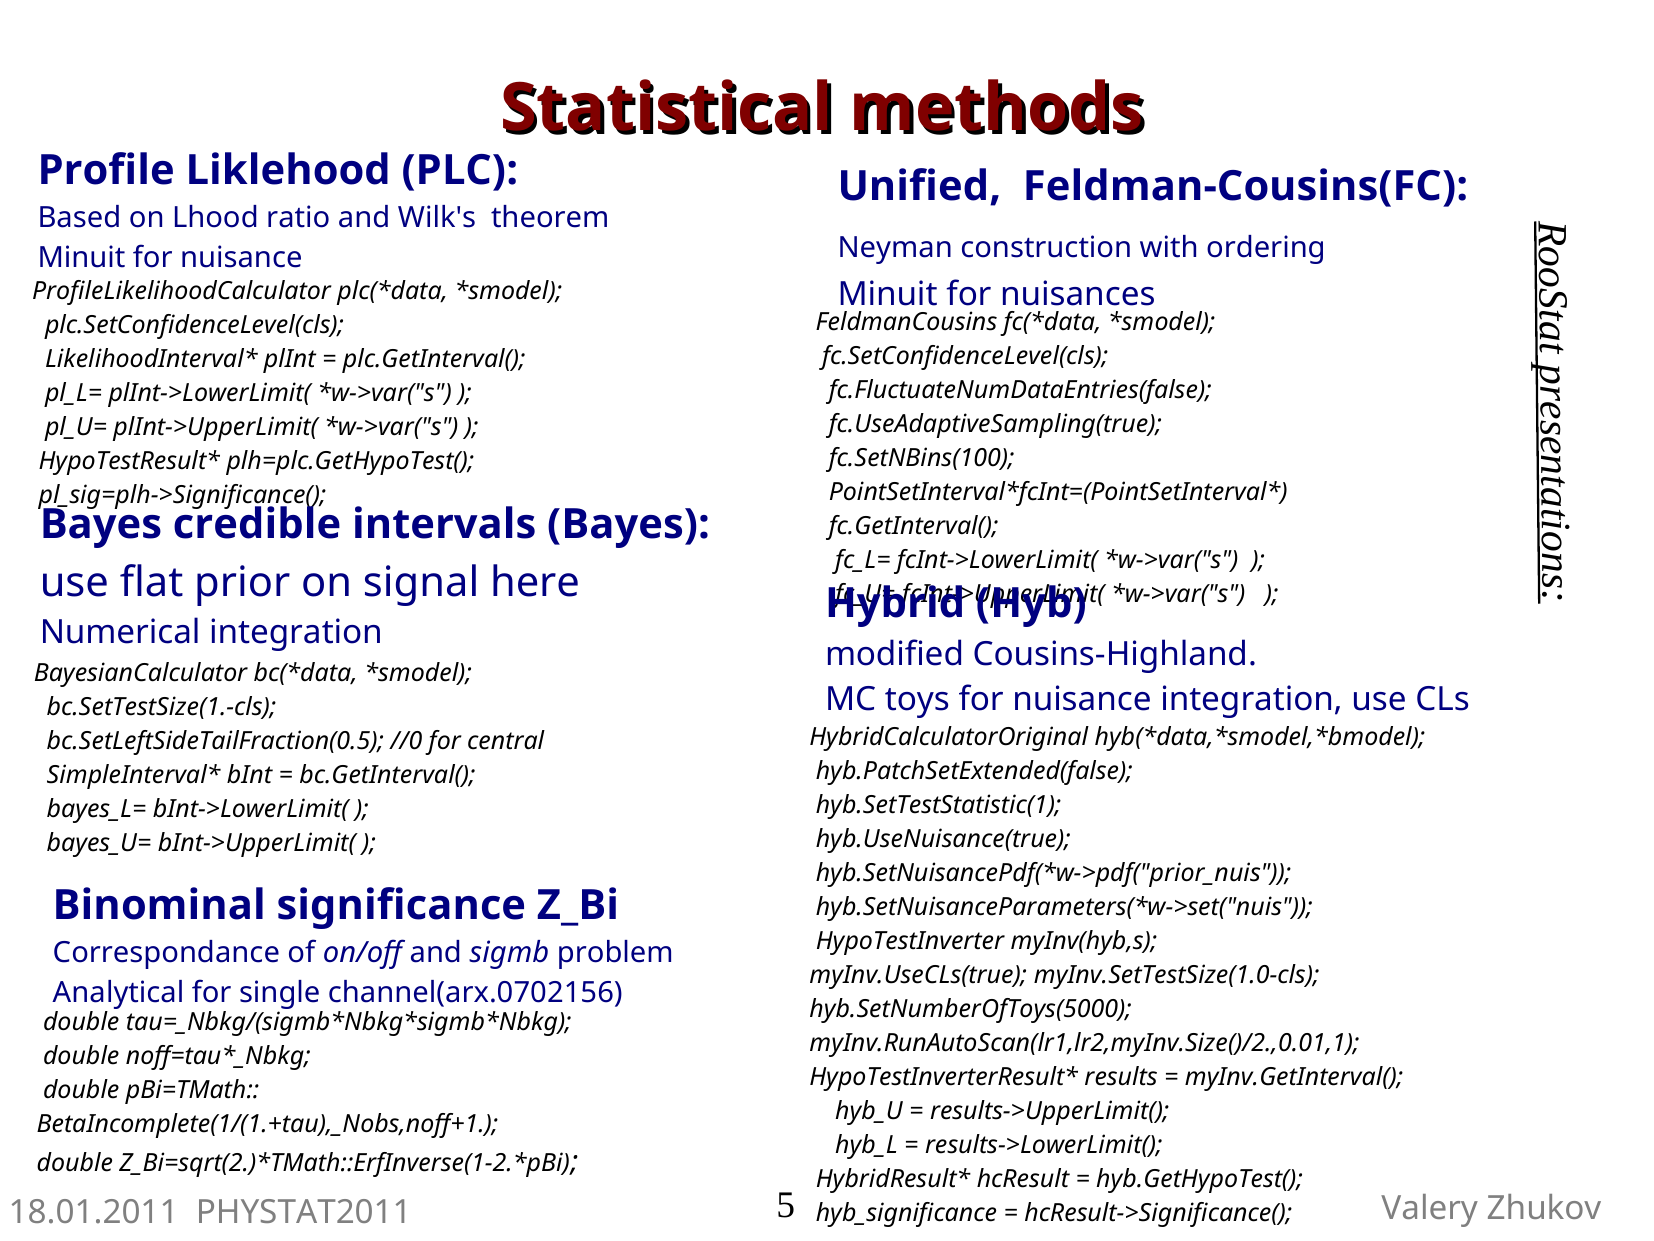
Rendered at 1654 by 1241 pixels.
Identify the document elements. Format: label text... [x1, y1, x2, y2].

text_box ProfileLikelihoodCalculator plc(*data, *smodel); plc.SetConfidenceLevel(cls); LikelihoodInterval* plInt = plc.GetInterval(); pl_L= plInt->LowerLimit( *w->var("s") ); pl_U= plInt->UpperLimit( *w->var("s") ); HypoTestResult* plh=plc.GetHypoTest(); pl_sig=plh->Significance(); [32, 272, 781, 507]
text_box HybridCalculatorOriginal hyb(*data,*smodel,*bmodel); hyb.PatchSetExtended(false); hyb.SetTestStatistic(1); hyb.UseNuisance(true); hyb.SetNuisancePdf(*w->pdf("prior_nuis")); hyb.SetNuisanceParameters(*w->set("nuis")); HypoTestInverter myInv(hyb,s); myInv.UseCLs(true); myInv.SetTestSize(1.0-cls); hyb.SetNumberOfToys(5000); myInv.RunAutoScan(lr1,lr2,myInv.Size()/2.,0.01,1); HypoTestInverterResult* results = myInv.GetInterval(); hyb_U = results->UpperLimit(); hyb_L = results->LowerLimit(); HybridResult* hcResult = hyb.GetHypoTest(); hyb_significance = hcResult->Significance(); [809, 718, 1600, 1178]
text_box Hybrid (Hyb) modified Cousins-Highland. MC toys for nuisance integration, use CLs [825, 572, 1557, 704]
text_box Bayes credible intervals (Bayes): use flat prior on signal here Numerical integration [39, 494, 758, 636]
text_box double tau=_Nbkg/(sigmb*Nbkg*sigmb*Nbkg); double noff=tau*_Nbkg; double pBi=TMath:: BetaIncomplete(1/(1.+tau),_Nobs,noff+1.); double Z_Bi=sqrt(2.)*TMath::ErfInverse(1-2.*pBi); [36, 1003, 772, 1191]
text_box Profile Liklehood (PLC): Based on Lhood ratio and Wilk's theorem Minuit for nuisance [37, 139, 778, 272]
text_box BayesianCalculator bc(*data, *smodel); bc.SetTestSize(1.-cls); bc.SetLeftSideTailFraction(0.5); //0 for central SimpleInterval* bInt = bc.GetInterval(); bayes_L= bInt->LowerLimit( ); bayes_U= bInt->UpperLimit( ); [33, 654, 763, 906]
text_box FeldmanCousins fc(*data, *smodel); fc.SetConfidenceLevel(cls); fc.FluctuateNumDataEntries(false); fc.UseAdaptiveSampling(true); fc.SetNBins(100); PointSetInterval*fcInt=(PointSetInterval*) fc.GetInterval(); fc_L= fcInt->LowerLimit( *w->var("s") ); fc_U= fcInt->UpperLimit( *w->var("s") ); [815, 303, 1486, 635]
text_box Unified, Feldman-Cousins(FC): Neyman construction with ordering Minuit for nuisances [837, 155, 1654, 297]
text_box Binominal significance Z_Bi Correspondance of on/off and sigmb problem Analytical for single channel(arx.0702156) [52, 874, 721, 997]
title Statistical methods [116, 44, 1529, 165]
text_box RooStat presentations: [1525, 221, 1581, 632]
